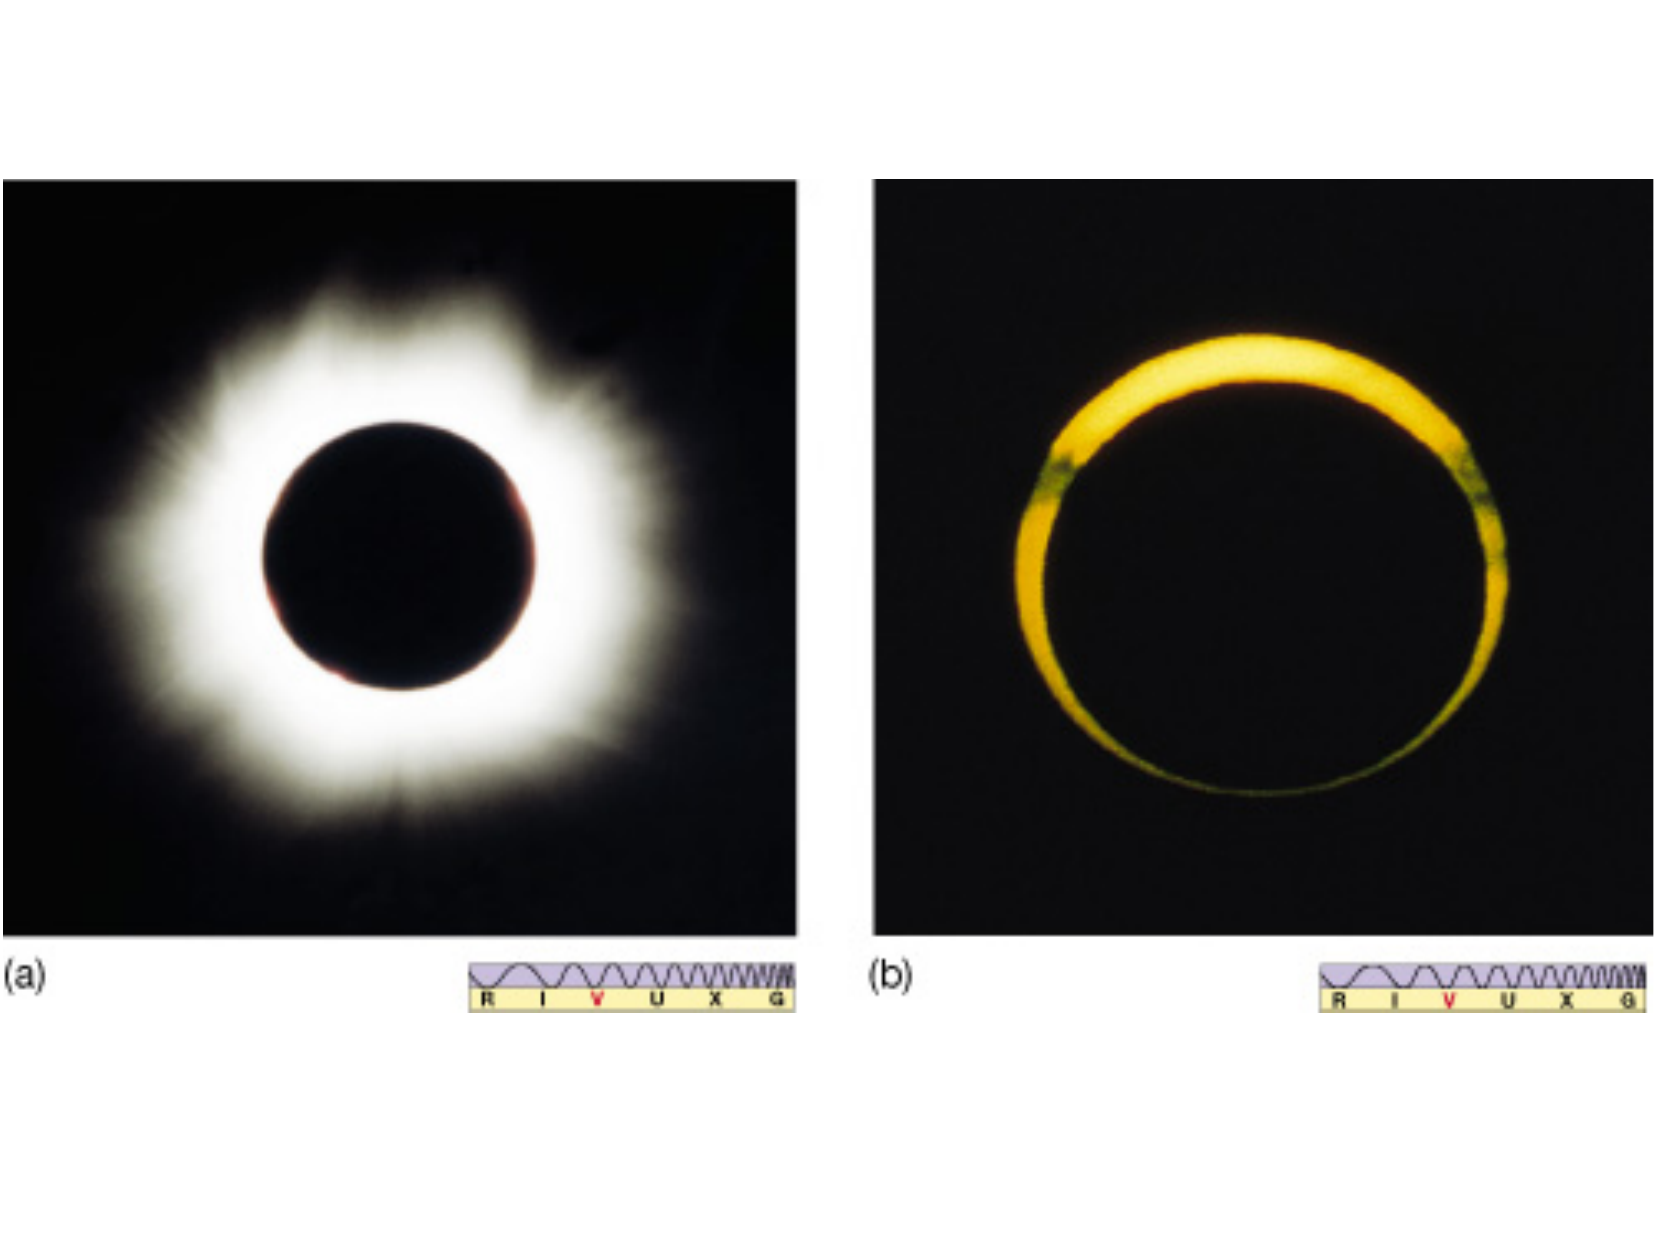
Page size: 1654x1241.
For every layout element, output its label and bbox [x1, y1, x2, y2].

picture [3, 179, 1654, 1013]
